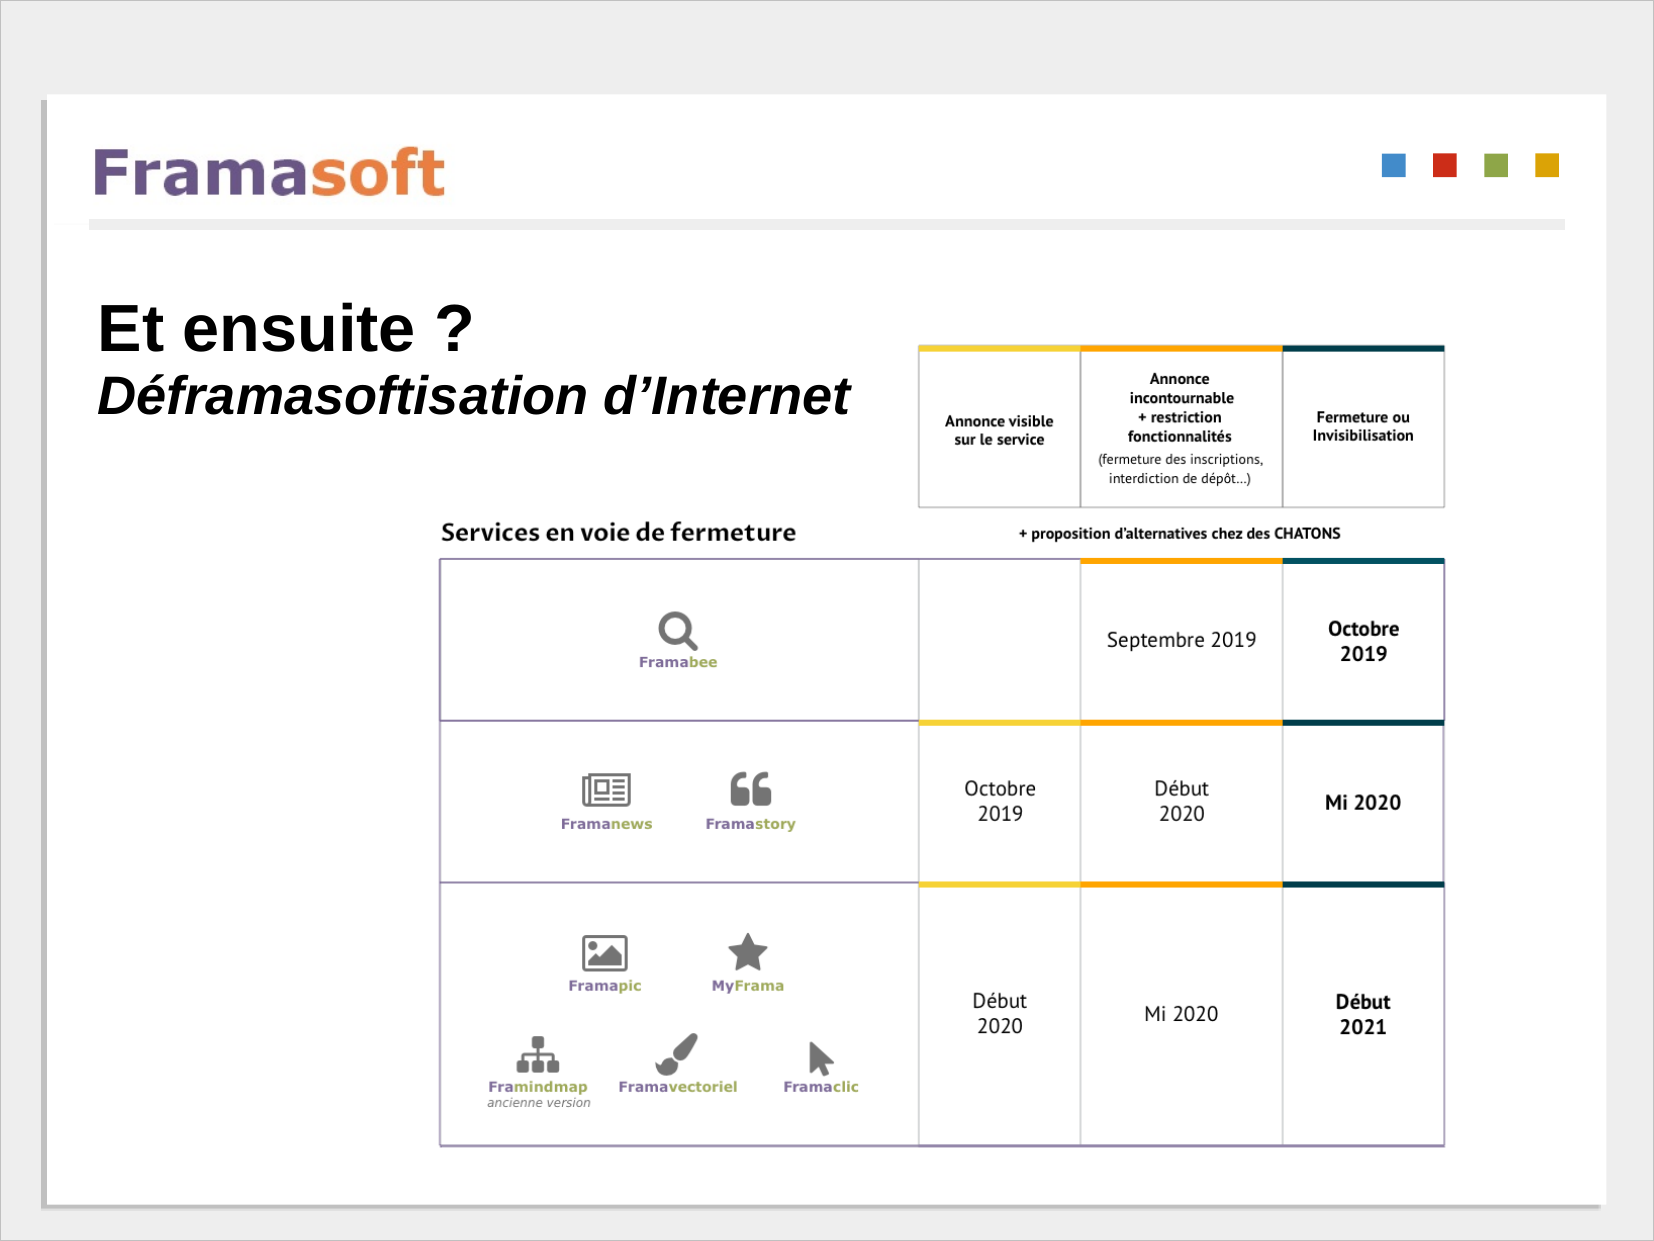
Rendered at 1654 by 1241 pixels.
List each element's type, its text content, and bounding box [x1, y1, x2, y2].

text_box Et ensuite ? Déframasoftisation d’Internet [82, 283, 1560, 434]
picture [374, 434, 1506, 1199]
text_box [0, 0, 1654, 1241]
picture [54, 104, 508, 225]
